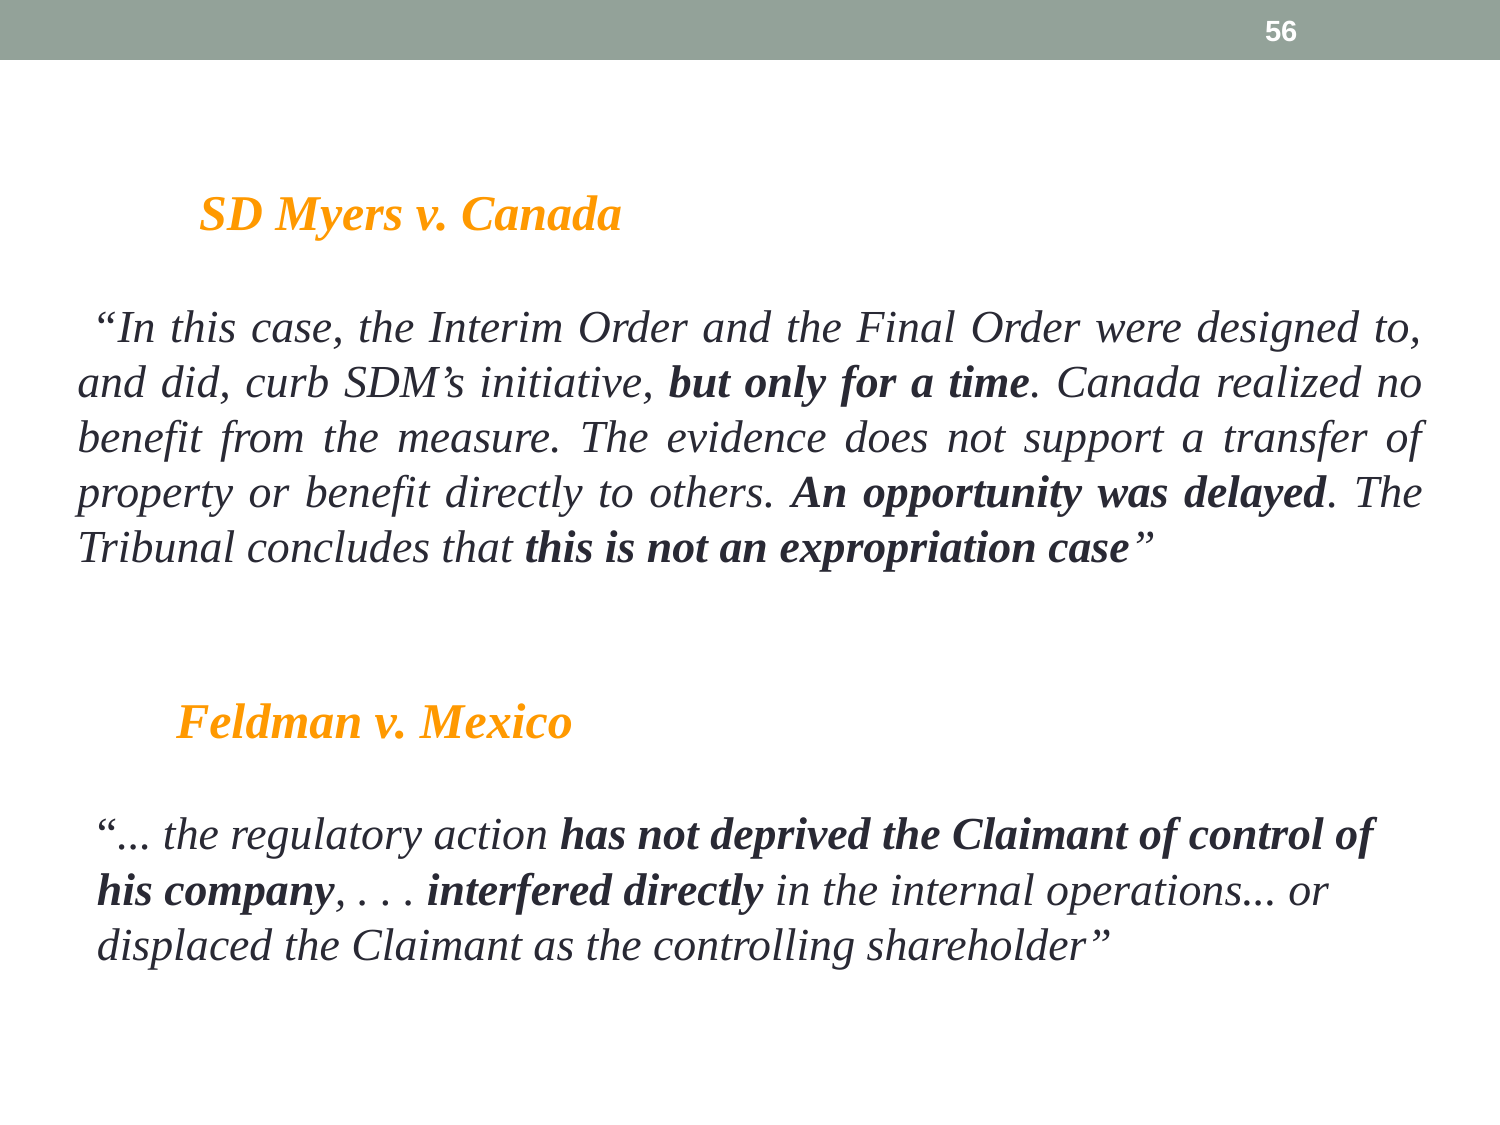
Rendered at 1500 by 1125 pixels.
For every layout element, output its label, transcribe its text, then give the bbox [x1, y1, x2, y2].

text_box Feldman v. Mexico [161, 680, 588, 756]
text_box “In this case, the Interim Order and the Final Order were designed to, and did, curb SDM’s initiative, but only for a time. Canada realized no benefit from the measure. The evidence does not support a transfer of property or benefit directly to others. An opportunity was delayed. The Tribunal concludes that this is not an expropriation case” [62, 289, 1438, 634]
text_box “... the regulatory action has not deprived the Claimant of control of his company, . . . interfered directly in the internal operations... or displaced the Claimant as the controlling shareholder” [82, 796, 1454, 977]
slide_number <編號> [1250, 3, 1425, 57]
text_box SD Myers v. Canada [184, 172, 638, 248]
